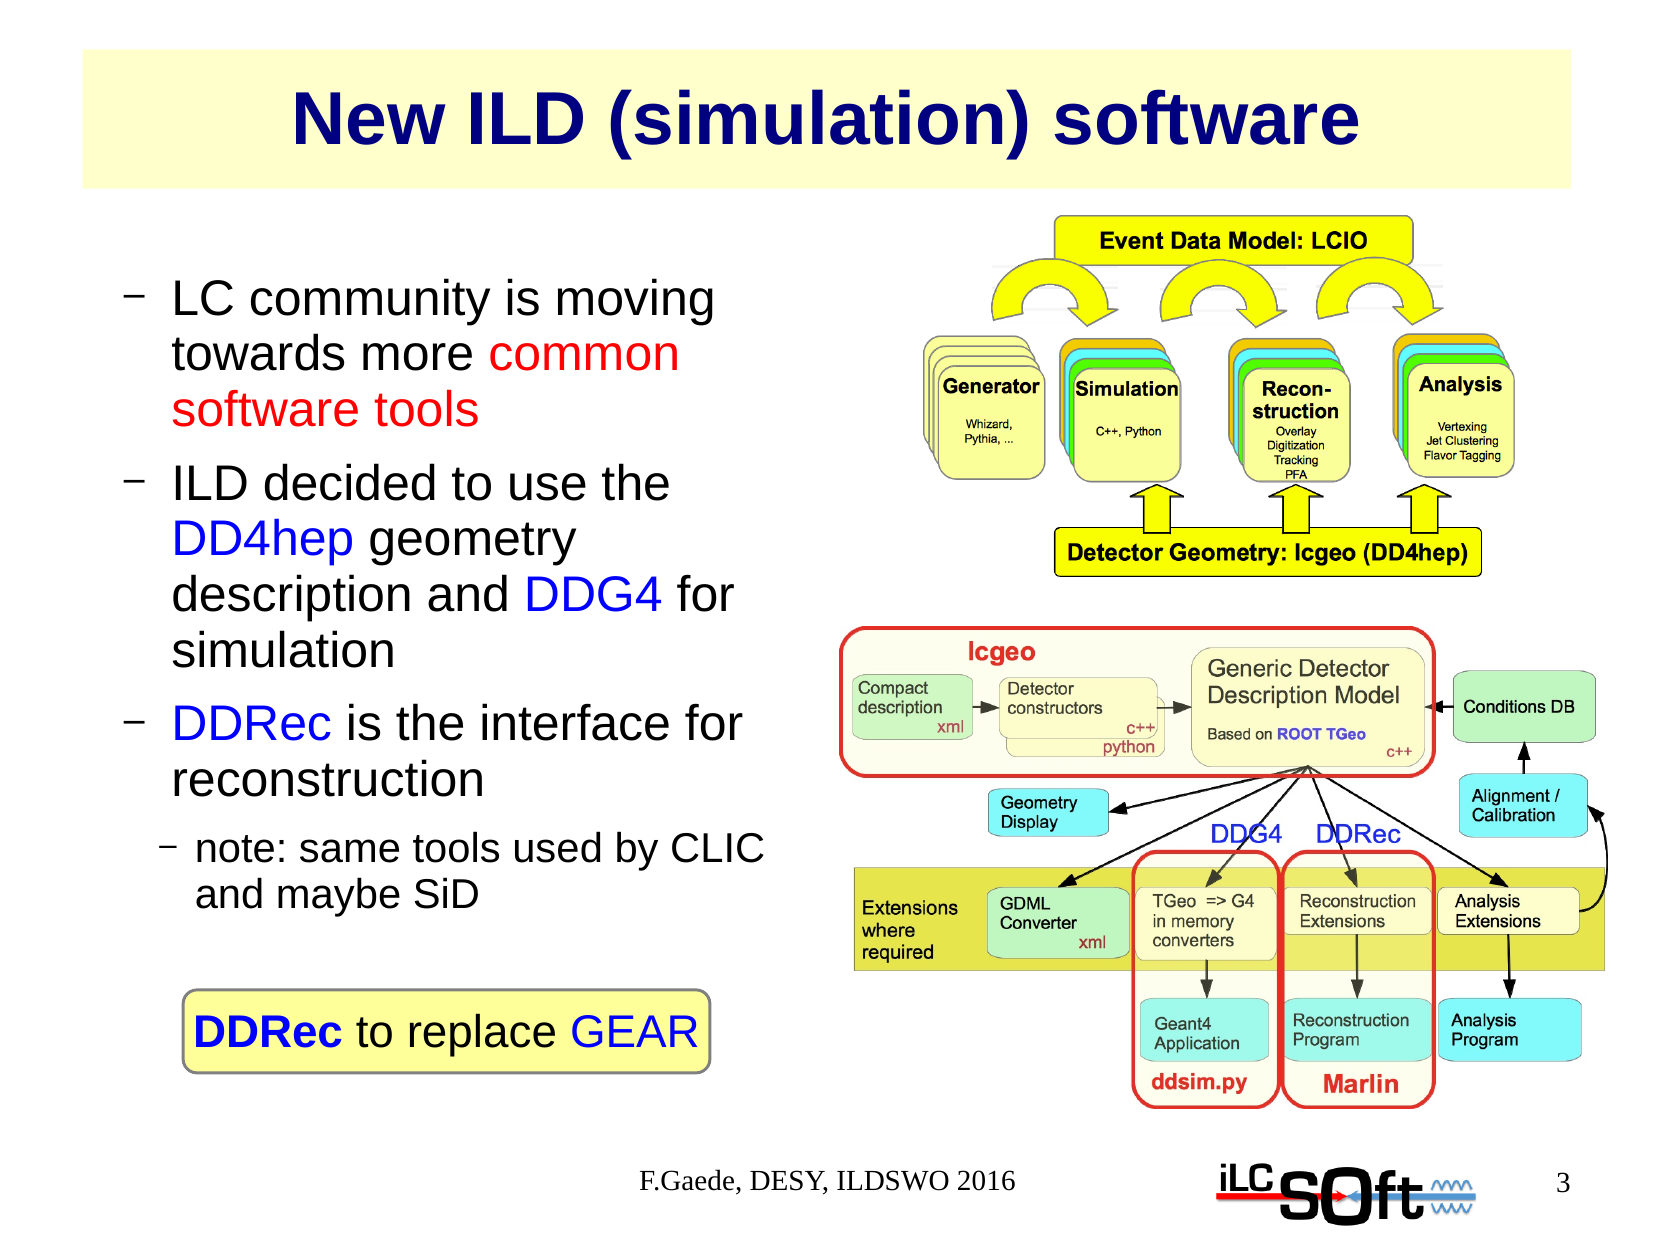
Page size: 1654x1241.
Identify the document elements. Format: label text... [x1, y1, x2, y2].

picture [1206, 1155, 1561, 1241]
list LC community is moving towards more common software tools ILD decided to use the DD4hep geometry description and DDG4 for simulation DDRec is the interface for reconstruction note: same tools used by CLIC and maybe SiD [70, 269, 798, 1089]
text_box DDRec to replace GEAR [183, 989, 710, 1073]
picture [839, 626, 1608, 1109]
picture [923, 215, 1515, 577]
title New ILD (simulation) software [82, 49, 1571, 189]
